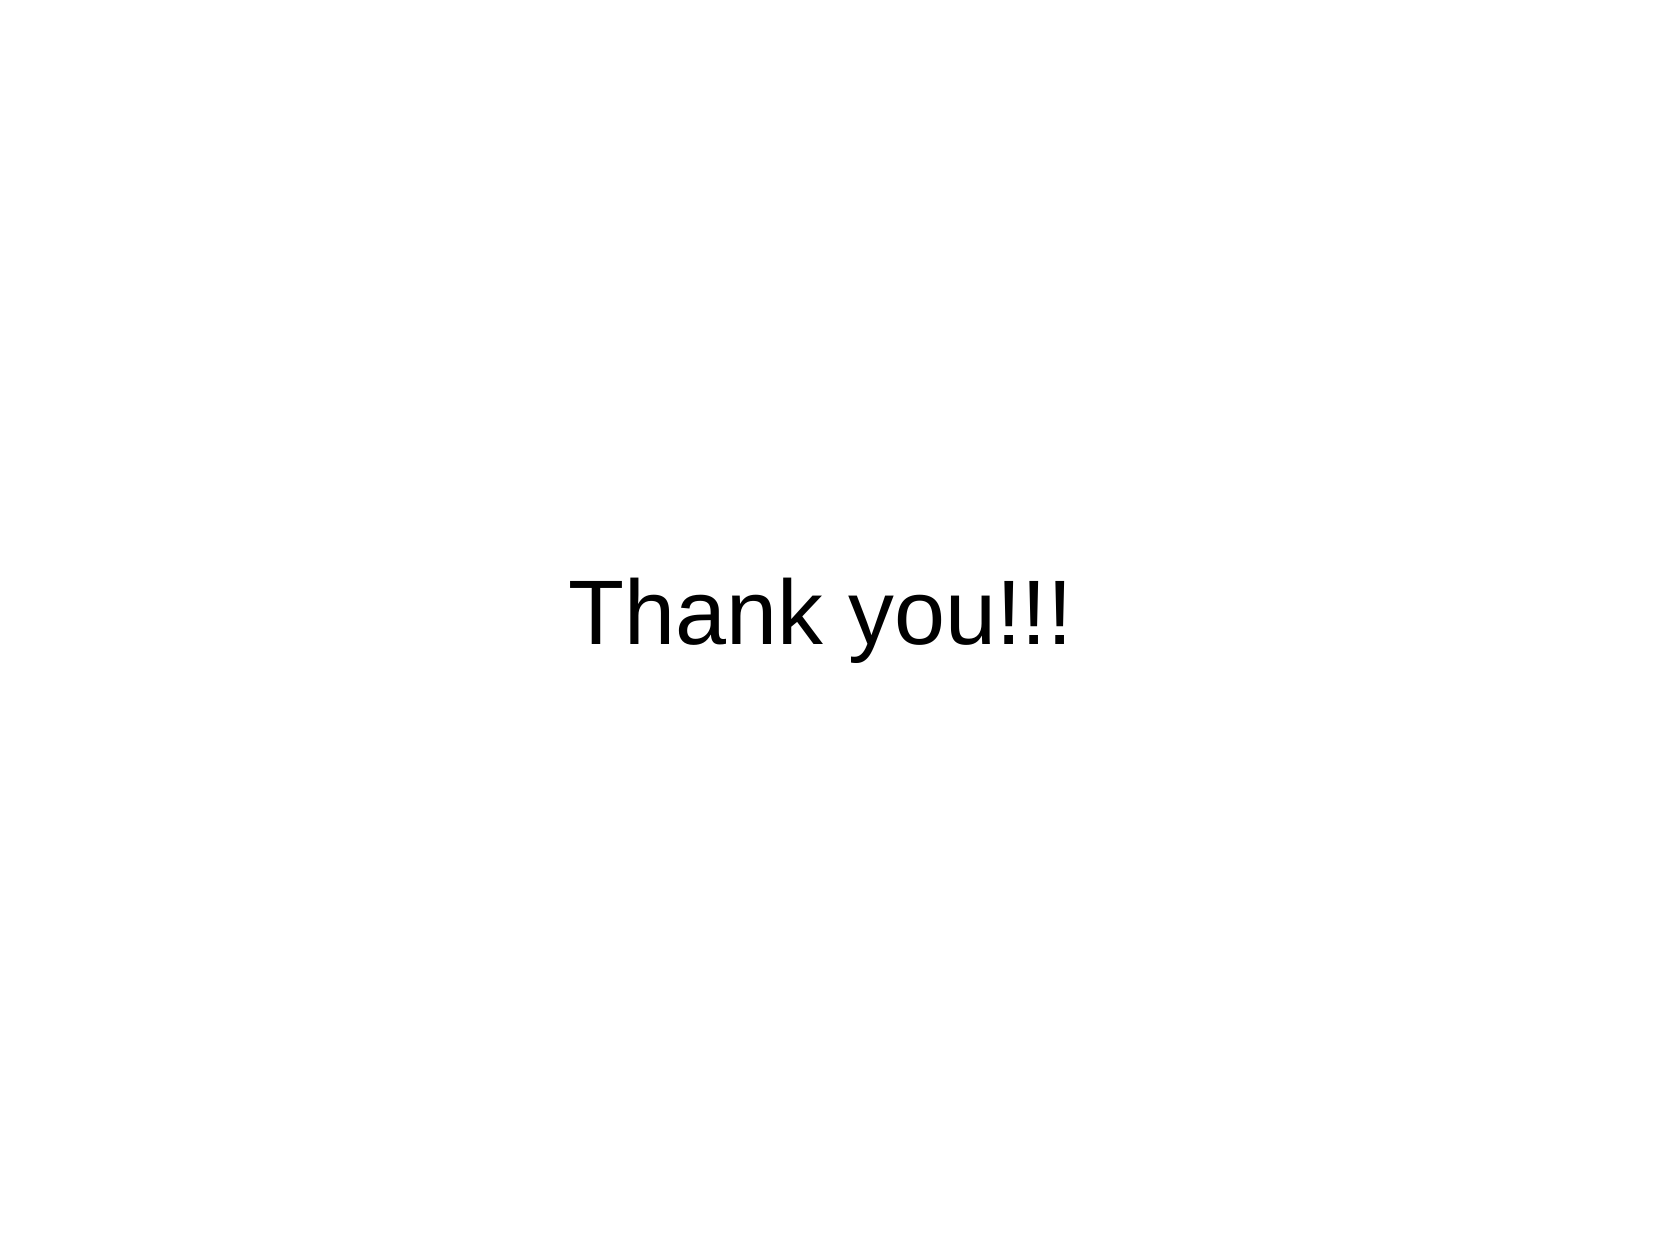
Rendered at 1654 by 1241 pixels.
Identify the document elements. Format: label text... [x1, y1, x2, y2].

title Thank you!!! [76, 516, 1565, 709]
